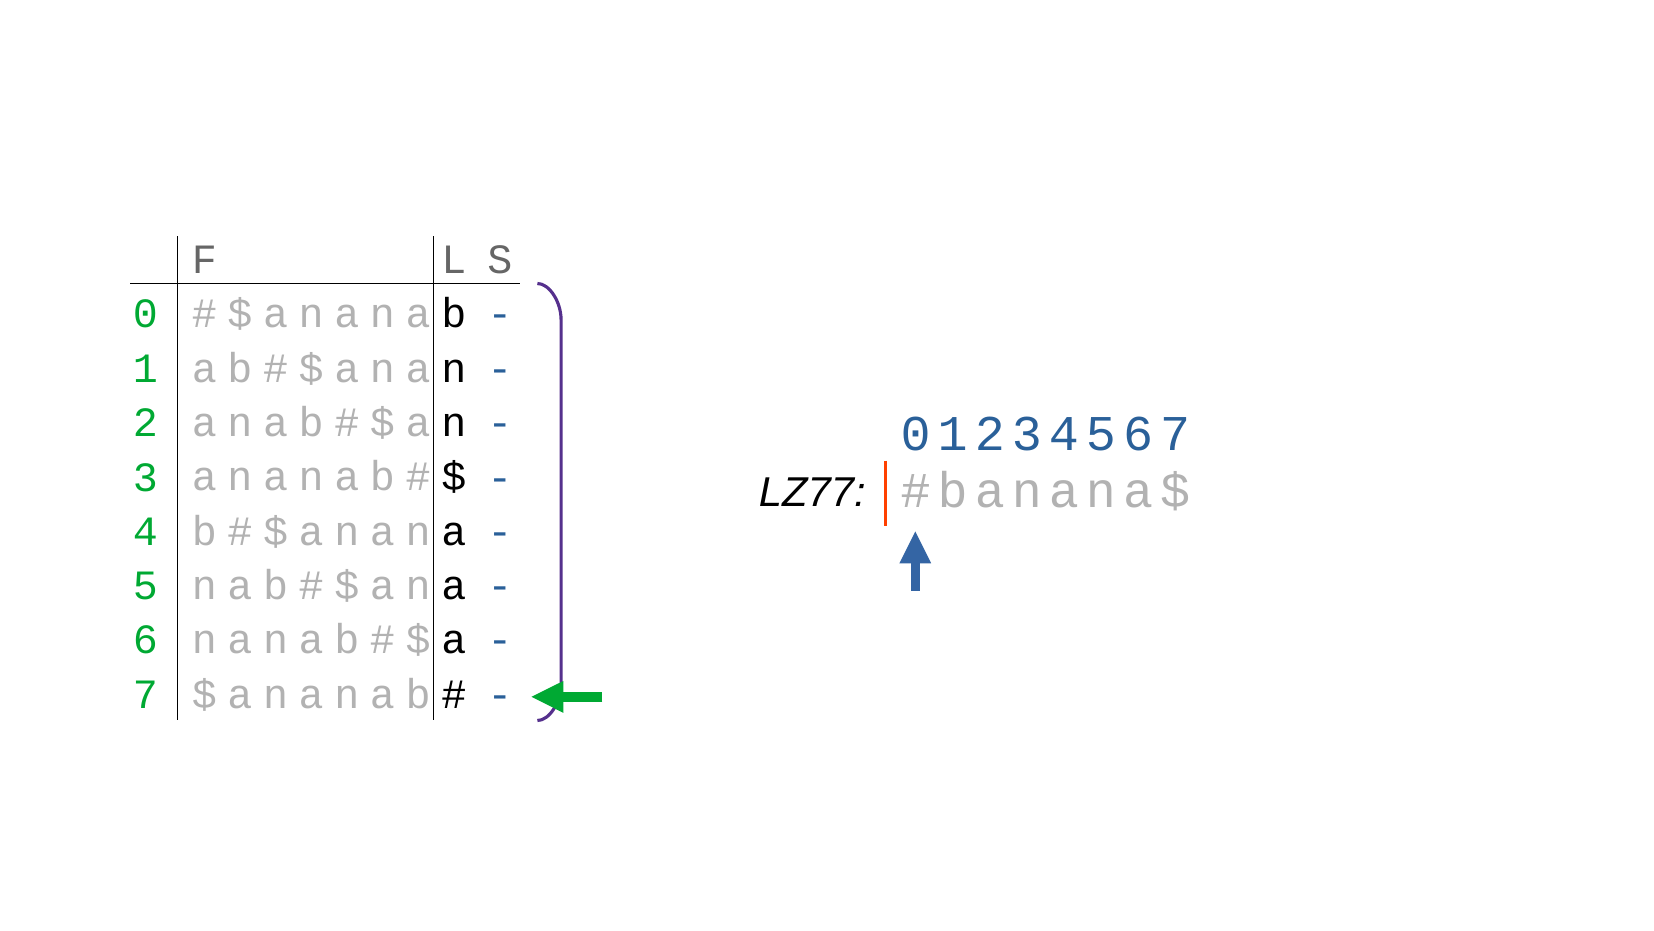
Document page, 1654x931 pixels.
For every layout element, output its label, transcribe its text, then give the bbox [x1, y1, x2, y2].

text_box 0 1 2 3 4 5 6 7 [118, 224, 178, 733]
text_box S - - - - - - - - [472, 224, 520, 745]
text_box F L #$ananab ab#$anan anab#$an ananab#$ b#$anana nab#$ana nanab#$a $ananab# [178, 224, 472, 283]
text_box 01234567 #banana$ [885, 401, 1206, 530]
text_box LZ77: [744, 453, 885, 524]
text_box F L #$ananab ab#$anan anab#$an ananab#$ b#$anana nab#$ana nanab#$a $ananab# [177, 224, 538, 783]
